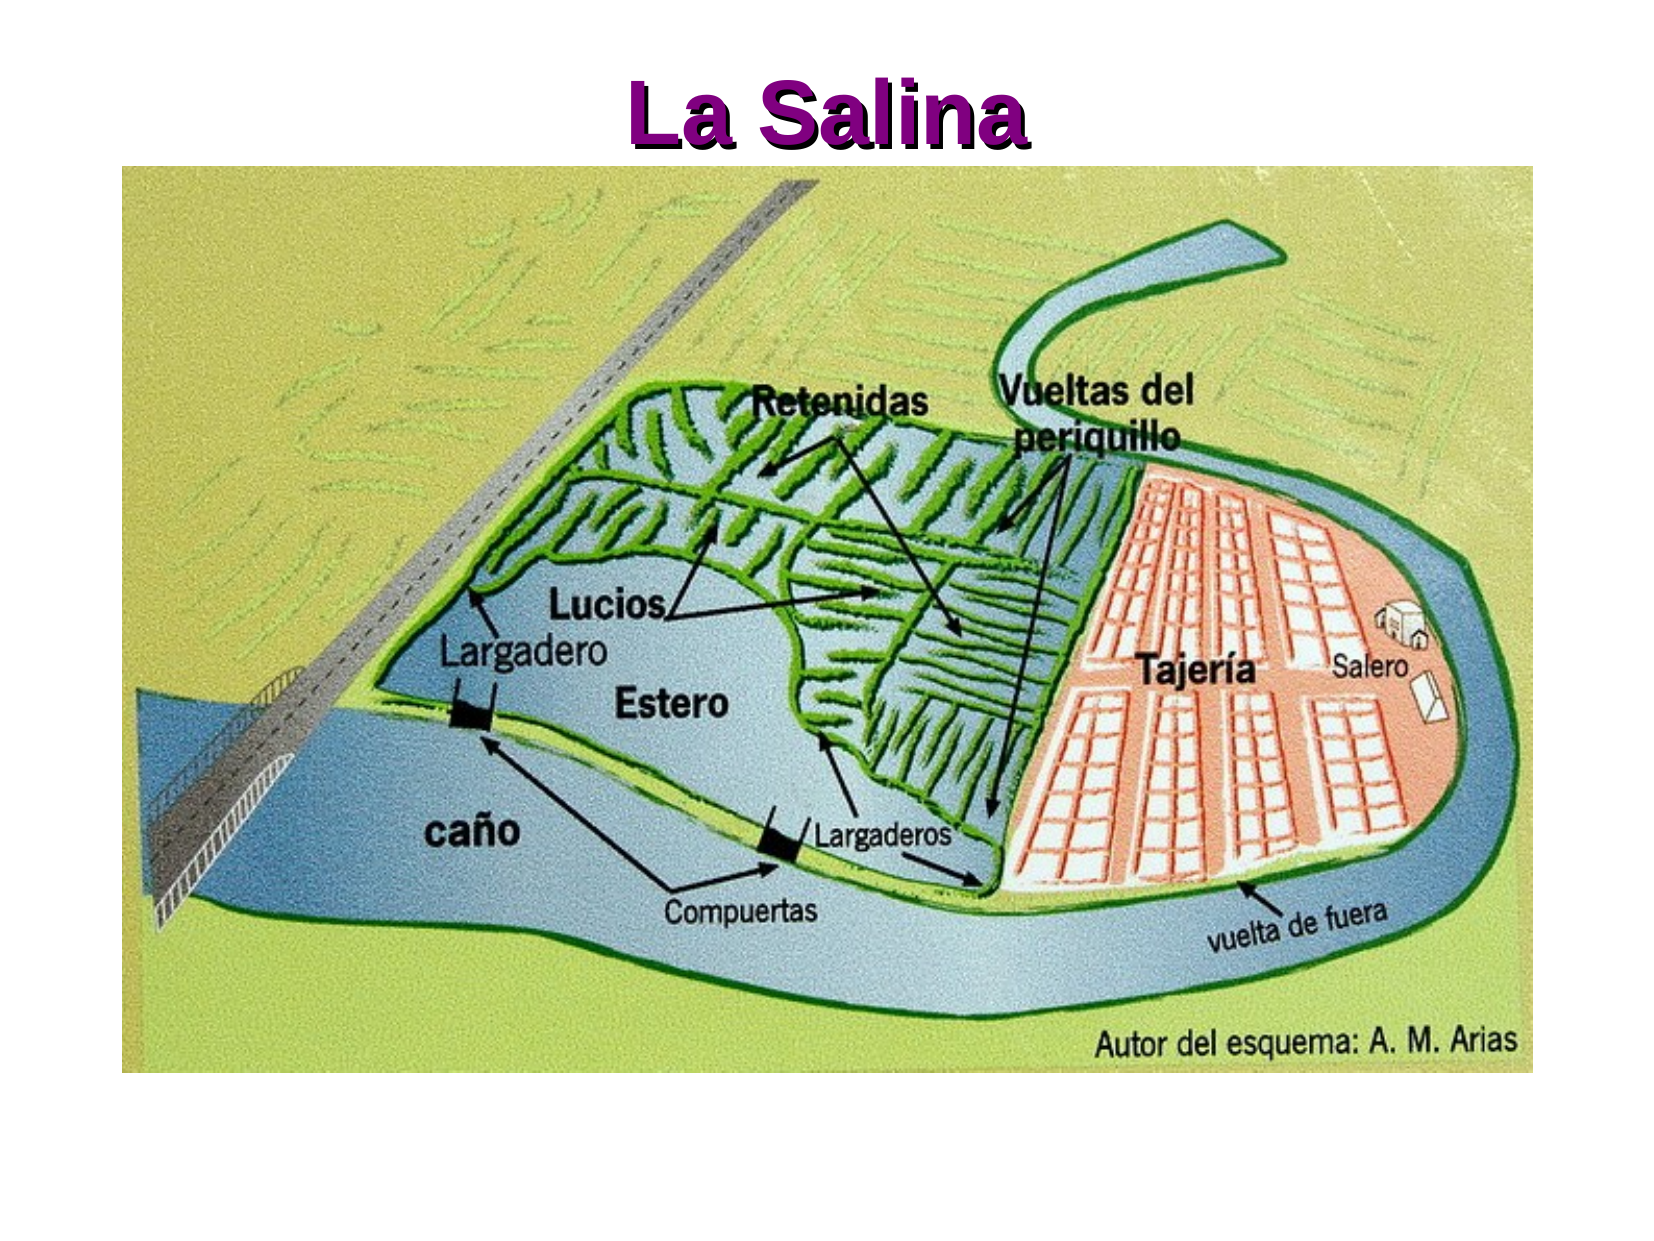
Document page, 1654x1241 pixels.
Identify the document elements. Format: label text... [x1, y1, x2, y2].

picture [122, 166, 1533, 1073]
title La Salina [82, 49, 1571, 178]
